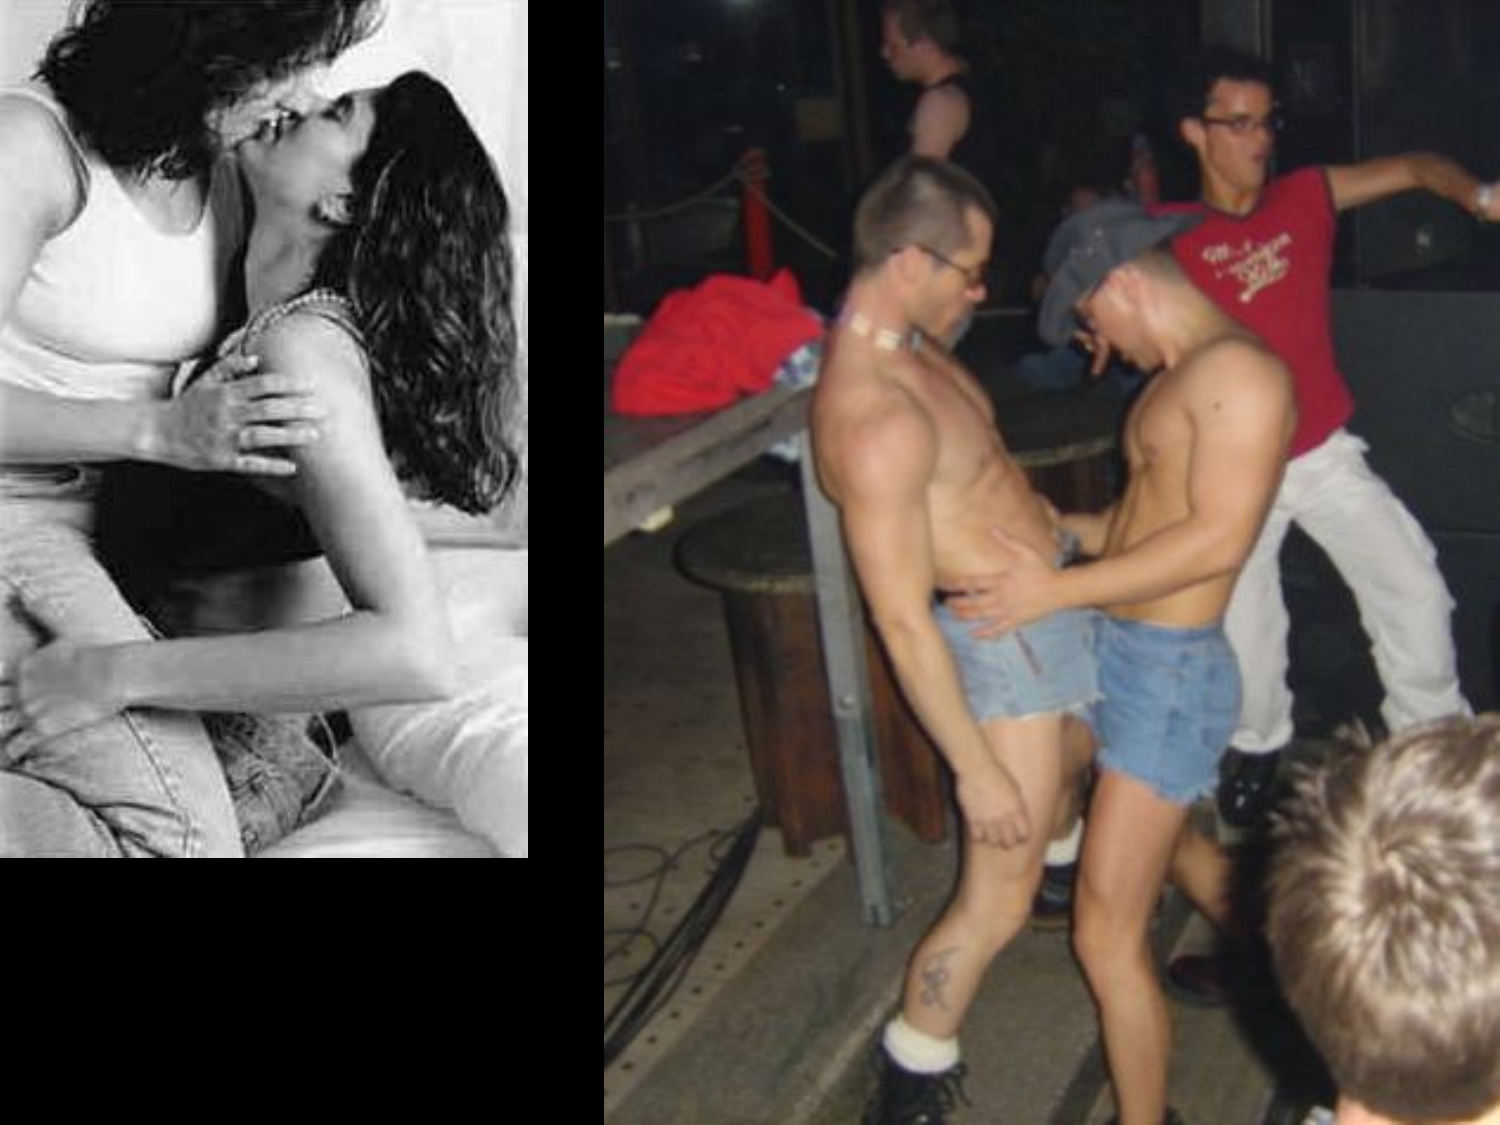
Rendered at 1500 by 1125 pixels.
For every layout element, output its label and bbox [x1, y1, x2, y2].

picture [604, 0, 1500, 1125]
picture [0, 0, 528, 858]
